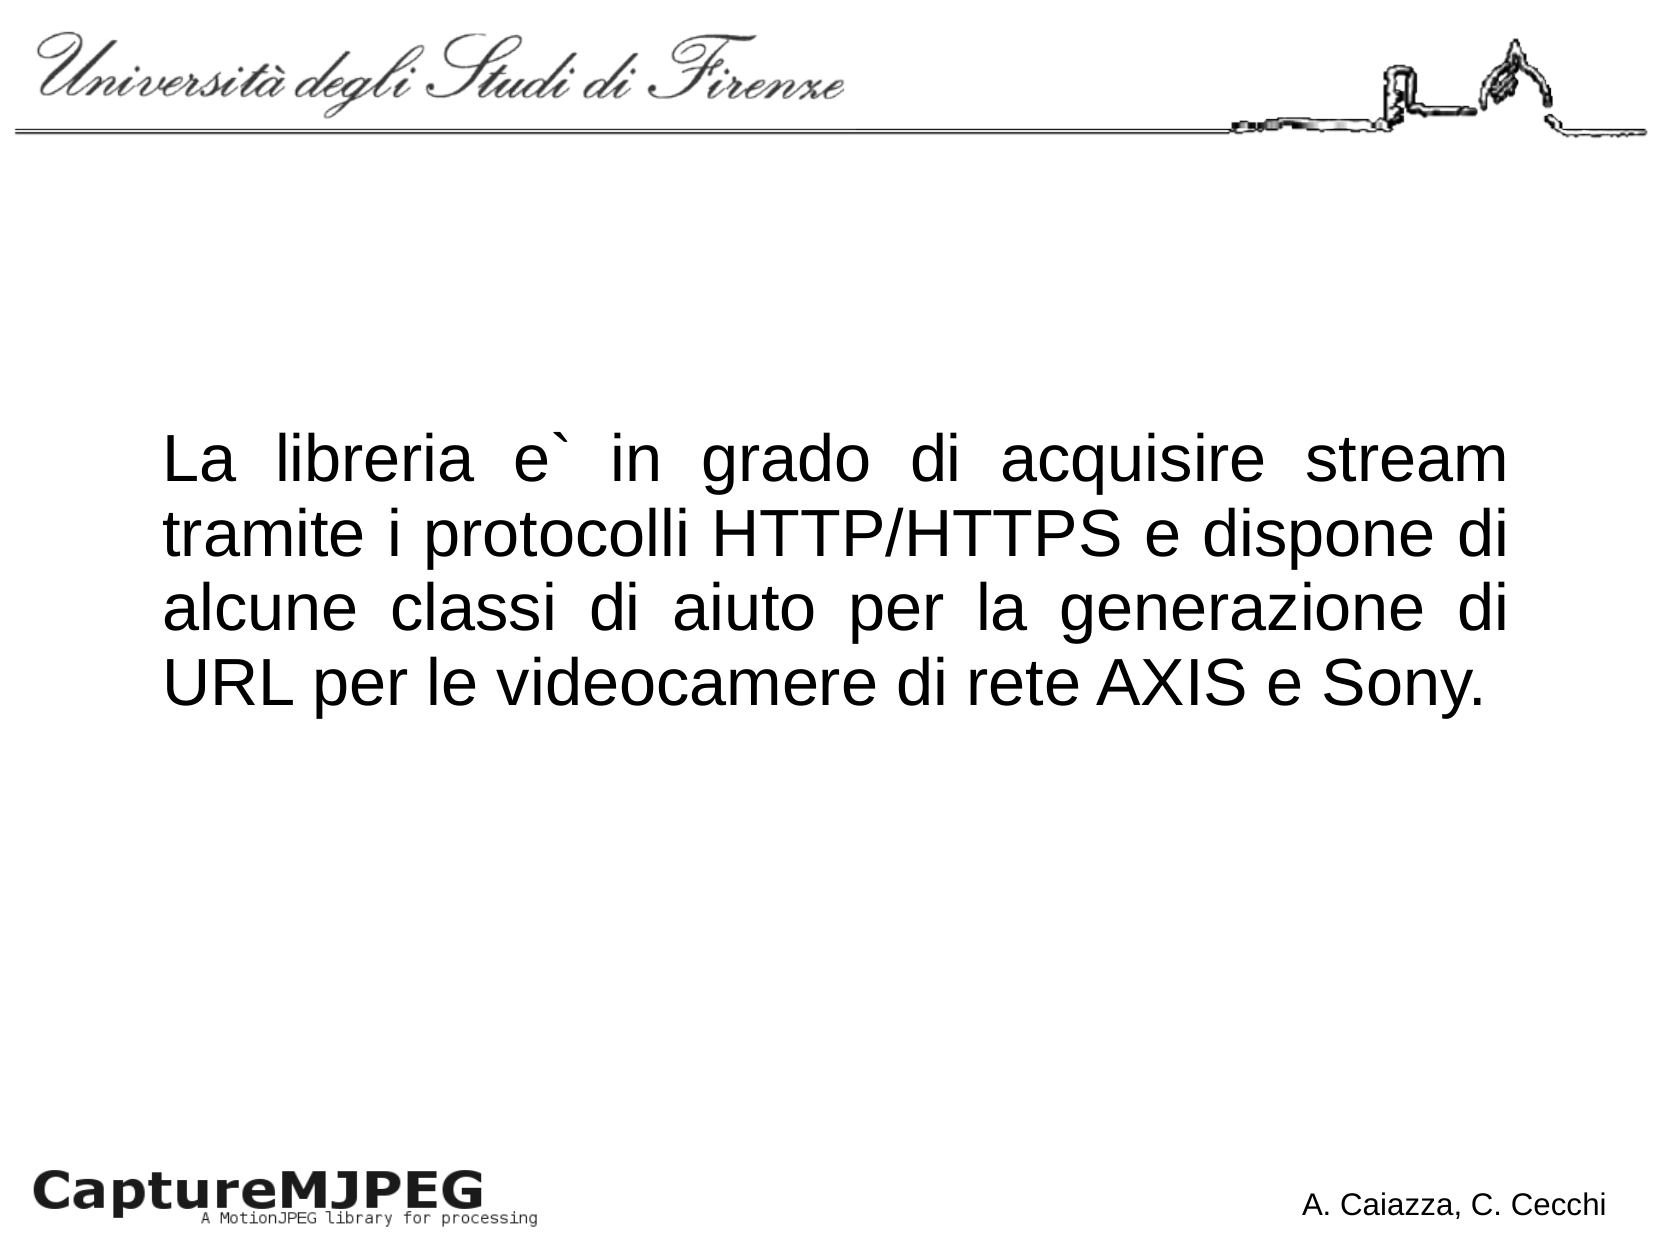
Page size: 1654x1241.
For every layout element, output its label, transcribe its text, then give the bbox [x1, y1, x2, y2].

picture [17, 1159, 550, 1229]
picture [7, 4, 1654, 147]
text_box La libreria e` in grado di acquisire stream tramite i protocolli HTTP/HTTPS e dispone di alcune classi di aiuto per la generazione di URL per le videocamere di rete AXIS e Sony. [147, 413, 1536, 770]
